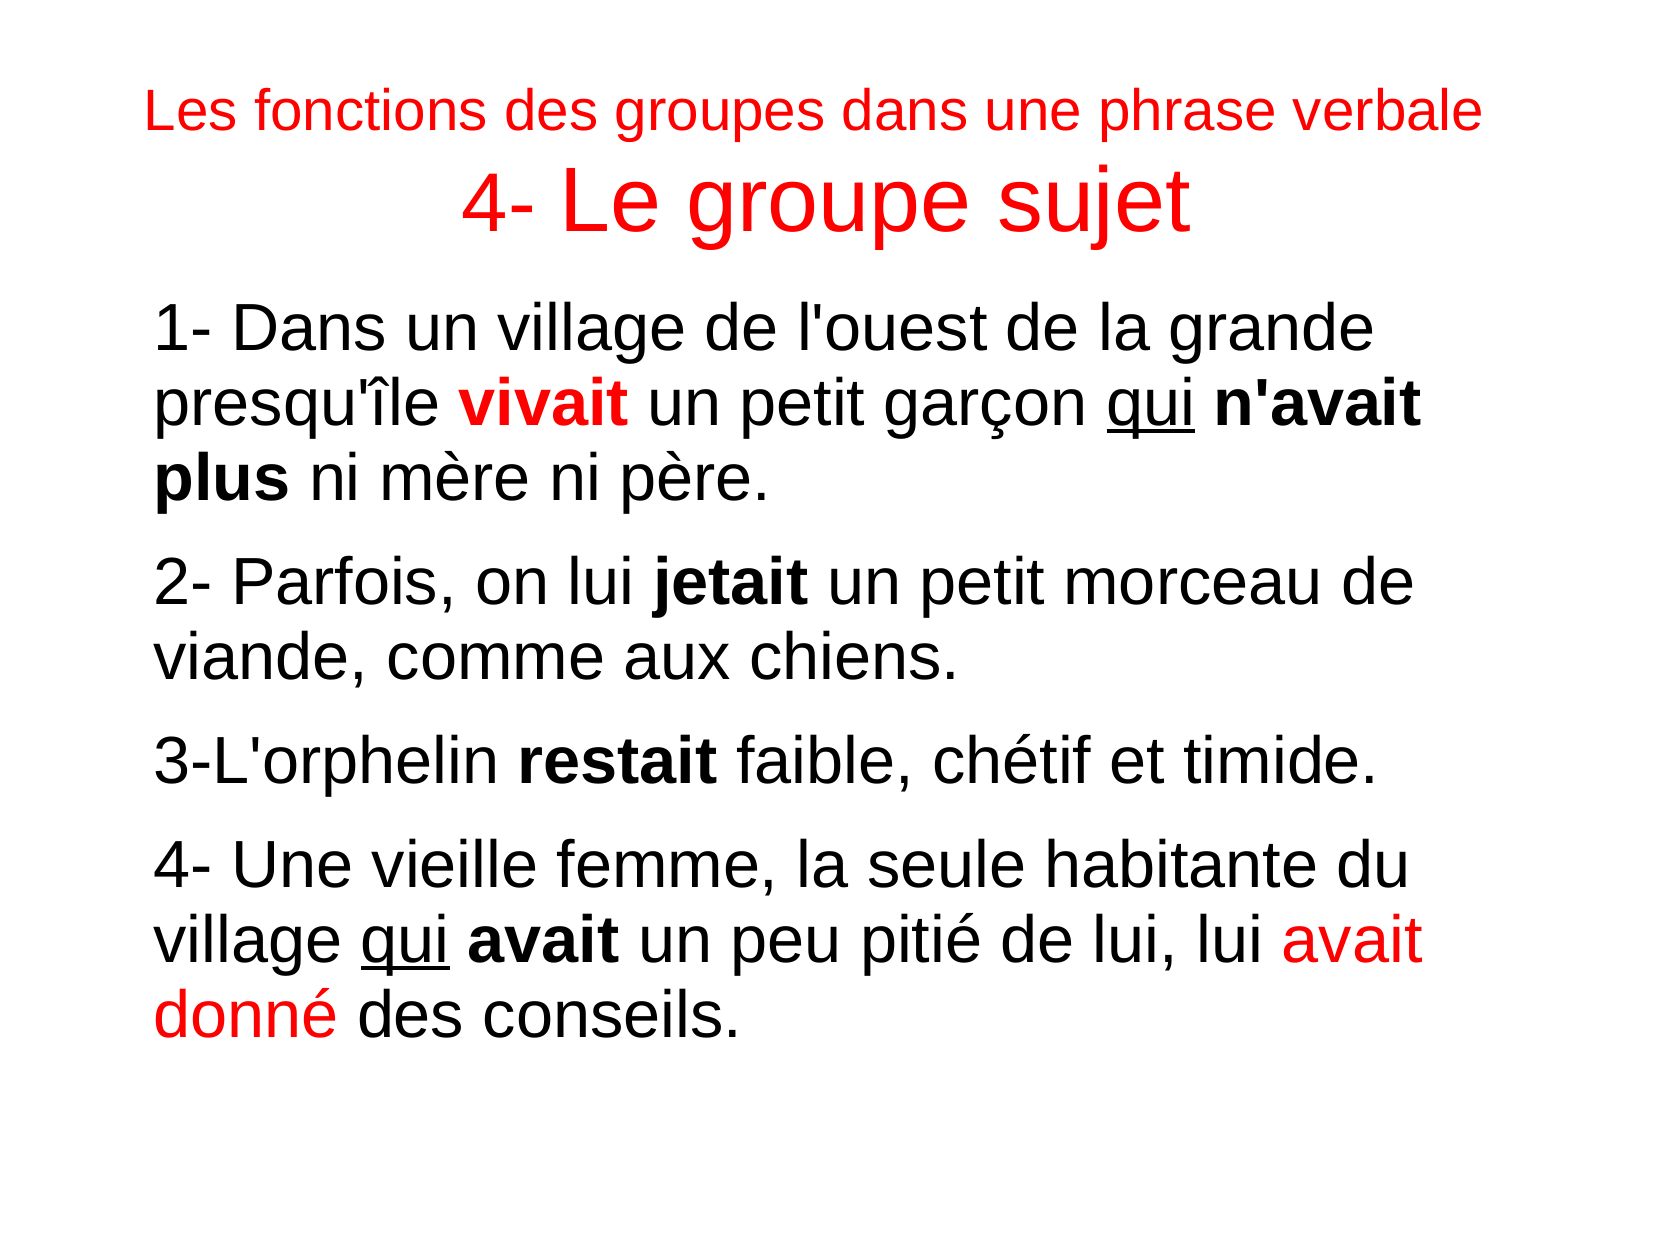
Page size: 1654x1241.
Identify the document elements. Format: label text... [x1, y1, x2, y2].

title Les fonctions des groupes dans une phrase verbale 4- Le groupe sujet [82, 49, 1571, 257]
list 1- Dans un village de l'ouest de la grande presqu'île vivait un petit garçon qui n'avait plus ni mère ni père. 2- Parfois, on lui jetait un petit morceau de viande, comme aux chiens. 3-L'orphelin restait faible, chétif et timide. 4- Une vieille femme, la seule habitante du village qui avait un peu pitié de lui, lui avait donné des conseils. [82, 290, 1571, 1158]
